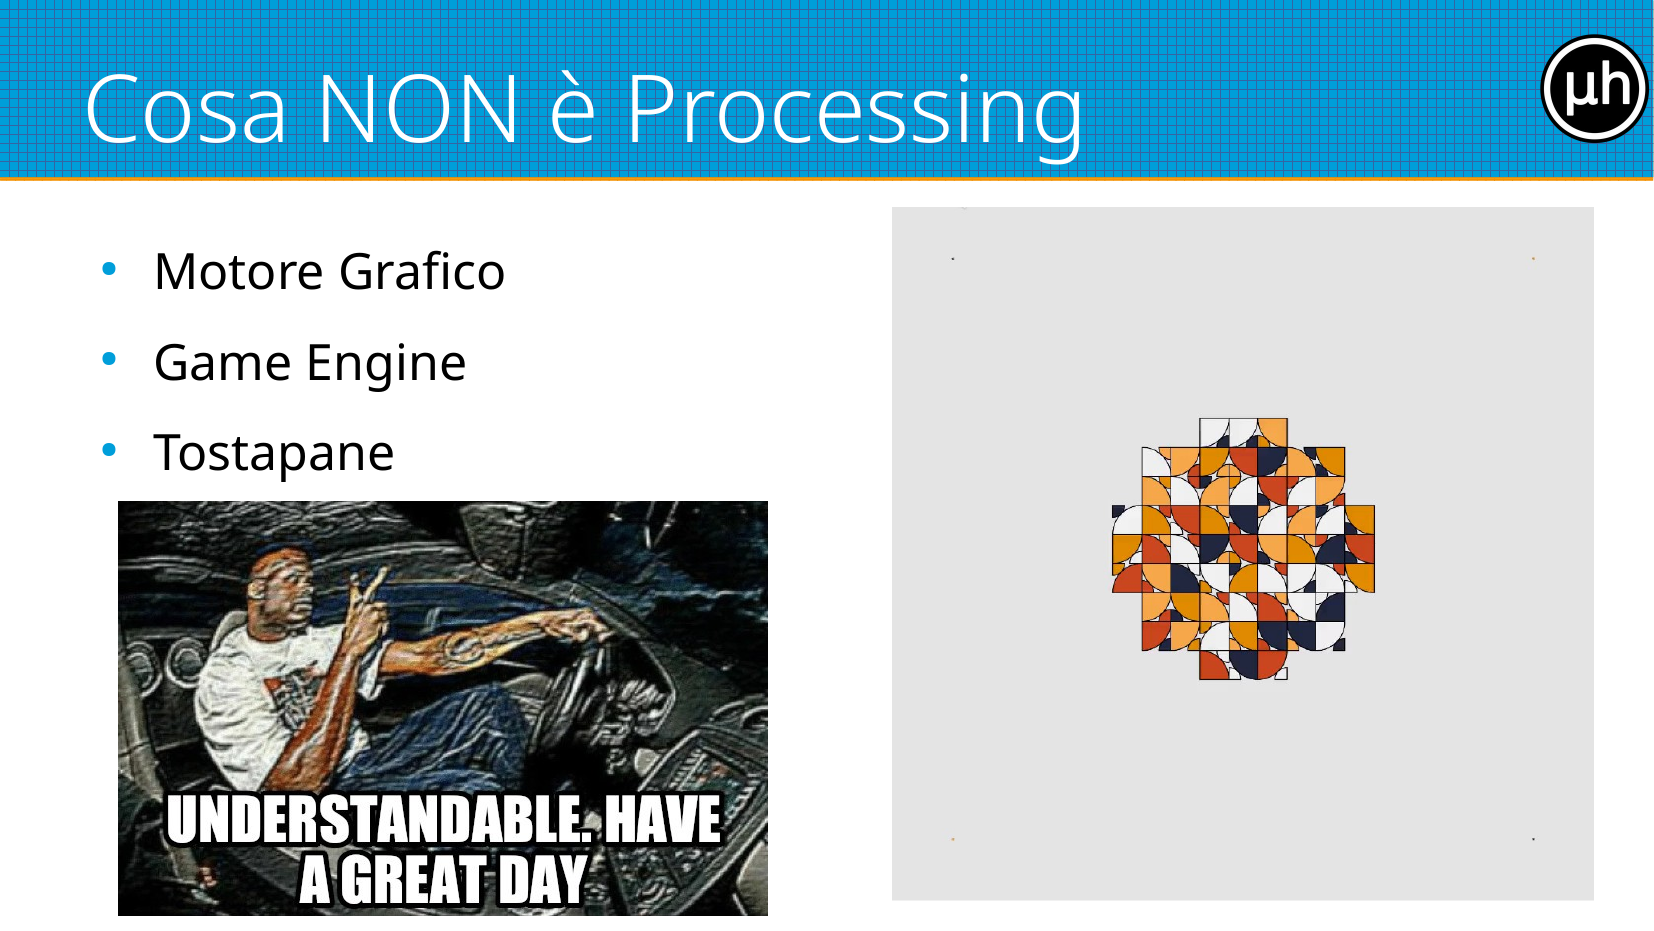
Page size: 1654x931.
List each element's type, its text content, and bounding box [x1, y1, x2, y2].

list Motore Grafico Game Engine Tostapane [82, 236, 891, 811]
picture [118, 501, 768, 916]
text_box [891, 206, 1595, 902]
title Cosa NON è Processing [82, 14, 1571, 171]
picture [1542, 36, 1648, 143]
